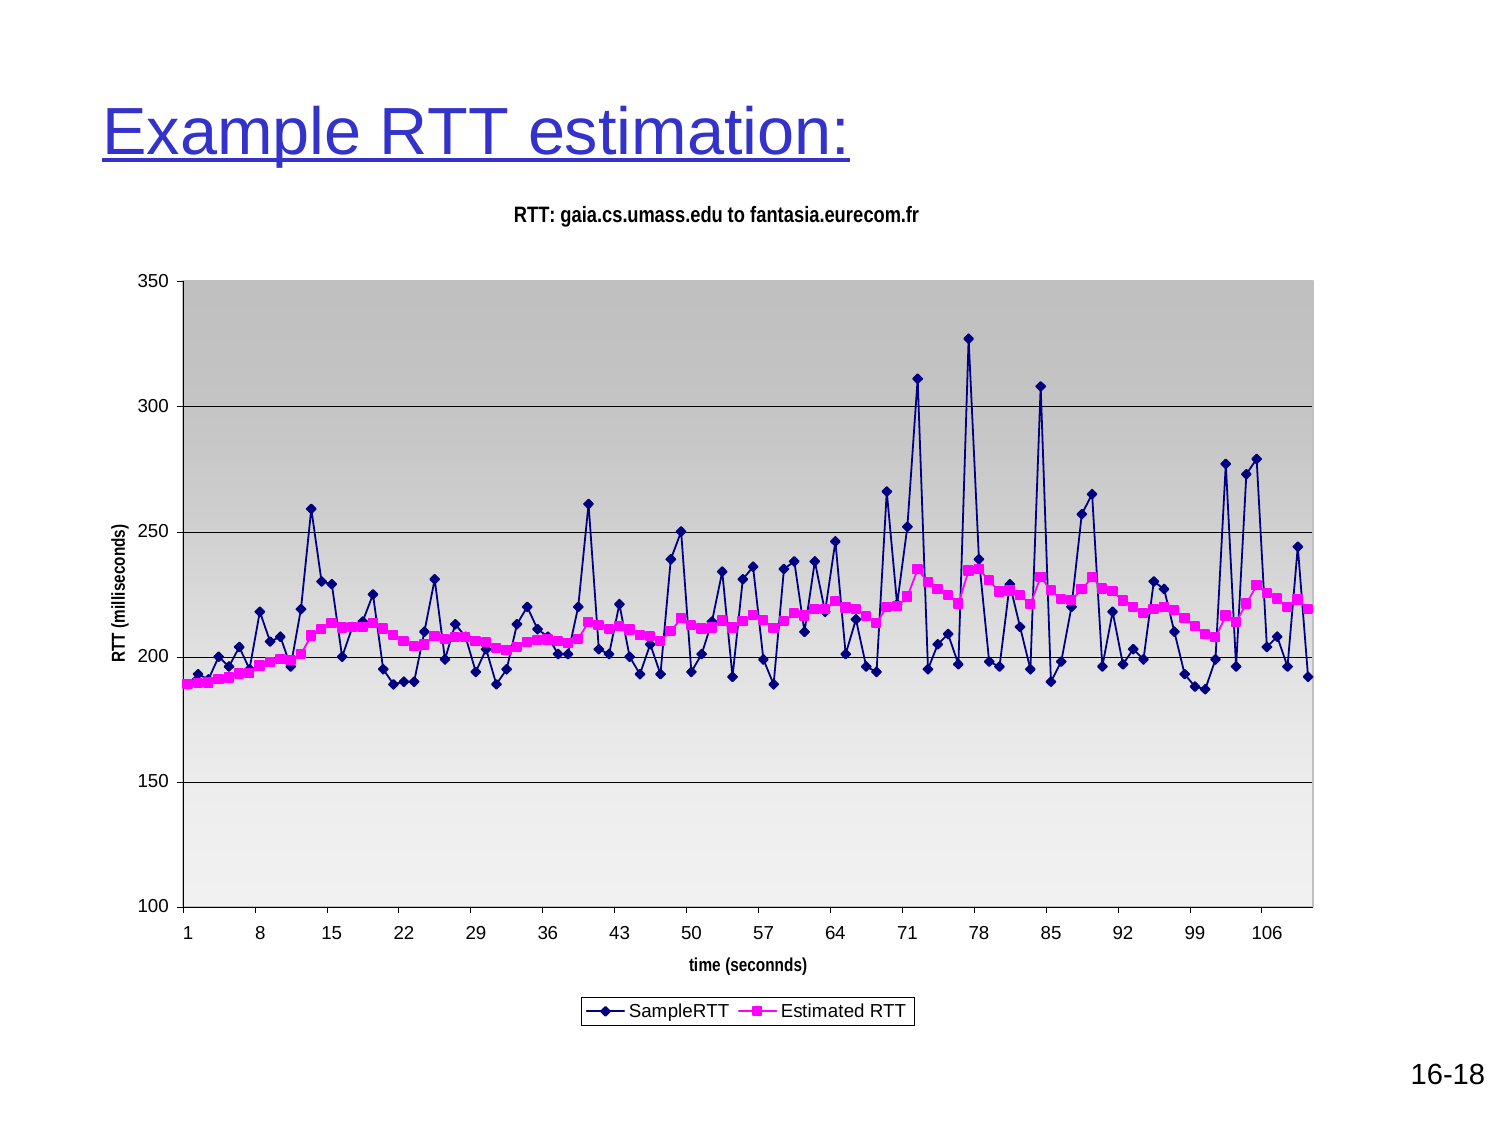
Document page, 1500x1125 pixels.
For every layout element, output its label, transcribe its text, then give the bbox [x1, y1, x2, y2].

picture [80, 172, 1351, 1042]
title Example RTT estimation: [87, 37, 1363, 225]
